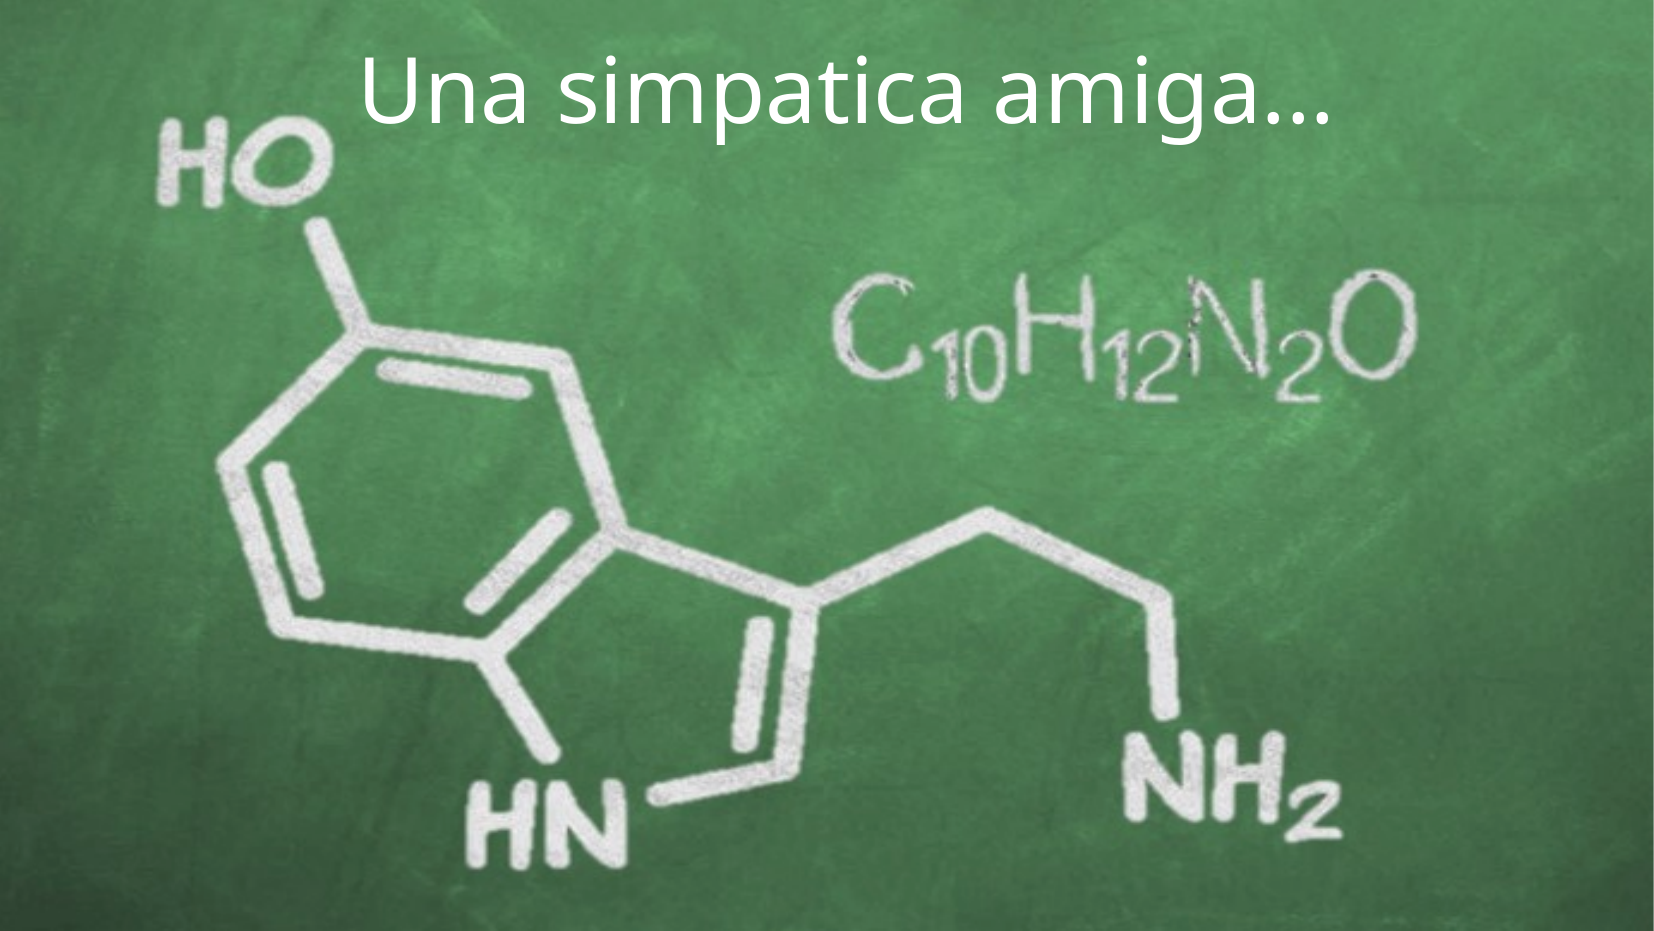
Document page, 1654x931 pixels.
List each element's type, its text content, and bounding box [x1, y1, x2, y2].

text_box Una simpatica amiga... [342, 18, 1489, 166]
